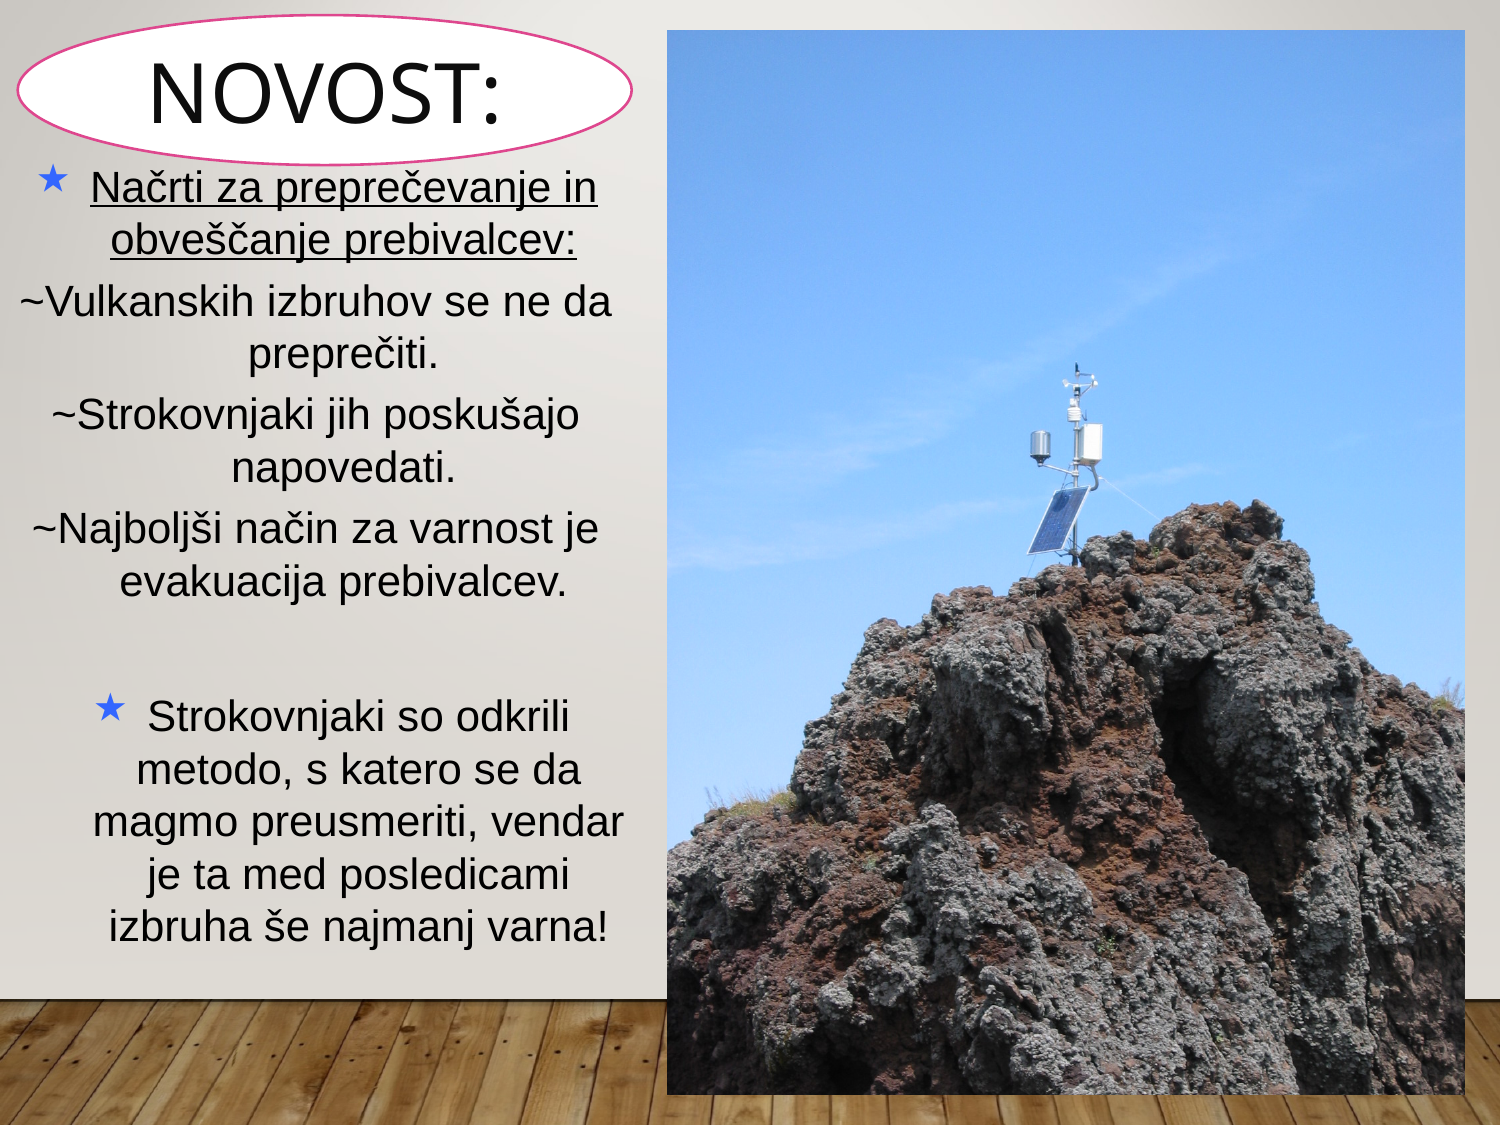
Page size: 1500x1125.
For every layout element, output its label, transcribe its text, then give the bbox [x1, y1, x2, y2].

text_box Strokovnjaki so odkrili metodo, s katero se da magmo preusmeriti, vendar je ta med posledicami izbruha še najmanj varna! [0, 680, 662, 1000]
picture [0, 0, 1500, 1125]
text_box Načrti za preprečevanje in obveščanje prebivalcev: ~Vulkanskih izbruhov se ne da preprečiti. ~Strokovnjaki jih poskušajo napovedati. ~Najboljši način za varnost je evakuacija prebivalcev. [0, 90, 632, 634]
text_box NOVOST: [17, 15, 632, 166]
